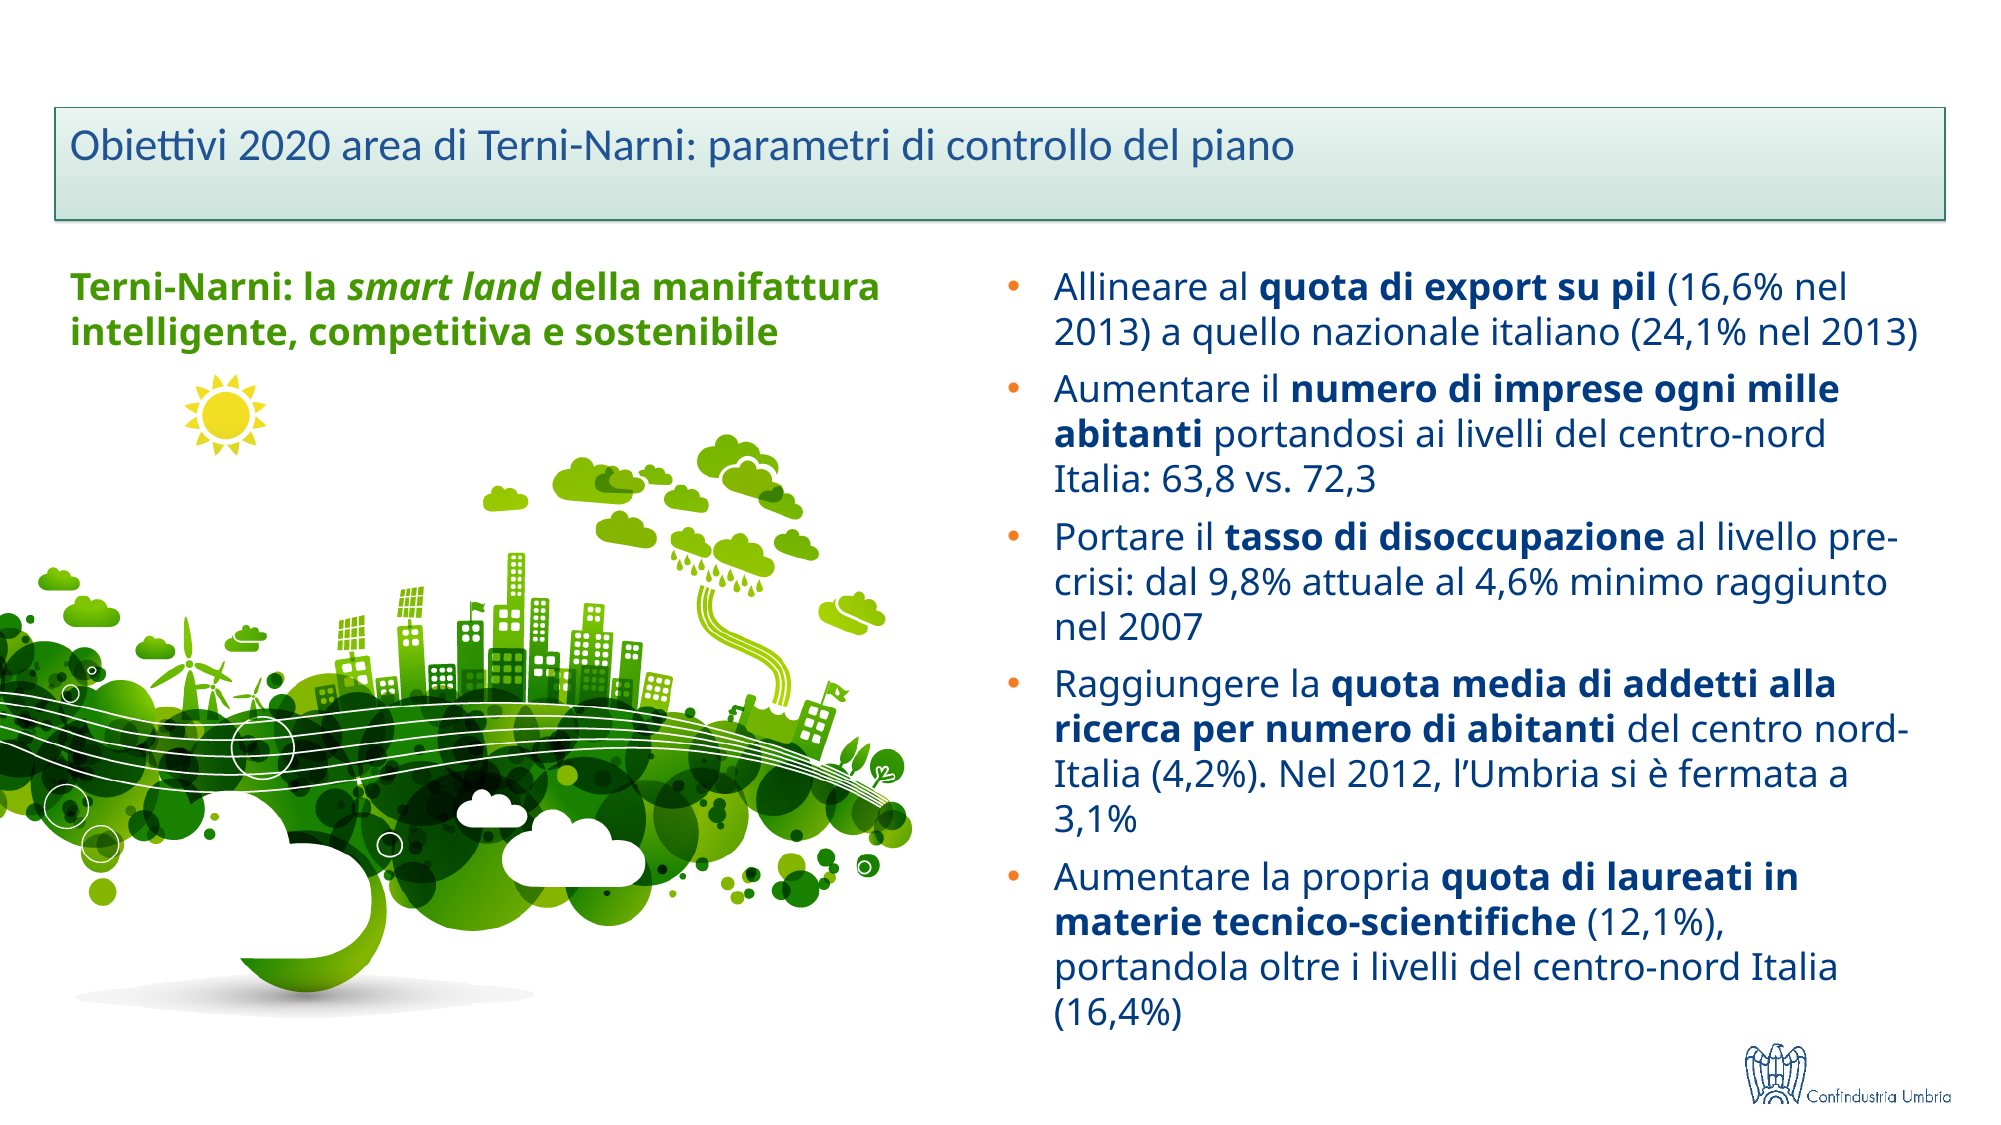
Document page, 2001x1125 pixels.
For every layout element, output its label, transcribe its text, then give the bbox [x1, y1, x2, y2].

text_box Terni-Narni: la smart land della manifattura intelligente, competitiva e sostenibile [54, 255, 918, 361]
picture [1744, 1014, 1959, 1107]
picture [0, 336, 932, 1077]
text_box Allineare al quota di export su pil (16,6% nel 2013) a quello nazionale italiano (24,1% nel 2013) Aumentare il numero di imprese ogni mille abitanti portandosi ai livelli del centro-nord Italia: 63,8 vs. 72,3 Portare il tasso di disoccupazione al livello pre-crisi: dal 9,8% attuale al 4,6% minimo raggiunto nel 2007 Raggiungere la quota media di addetti alla ricerca per numero di abitanti del centro nord-Italia (4,2%). Nel 2012, l’Umbria si è fermata a 3,1% Aumentare la propria quota di laureati in materie tecnico-scientifiche (12,1%), portandola oltre i livelli del centro-nord Italia (16,4%) [992, 255, 1945, 1041]
title Obiettivi 2020 area di Terni-Narni: parametri di controllo del piano [55, 107, 1945, 220]
